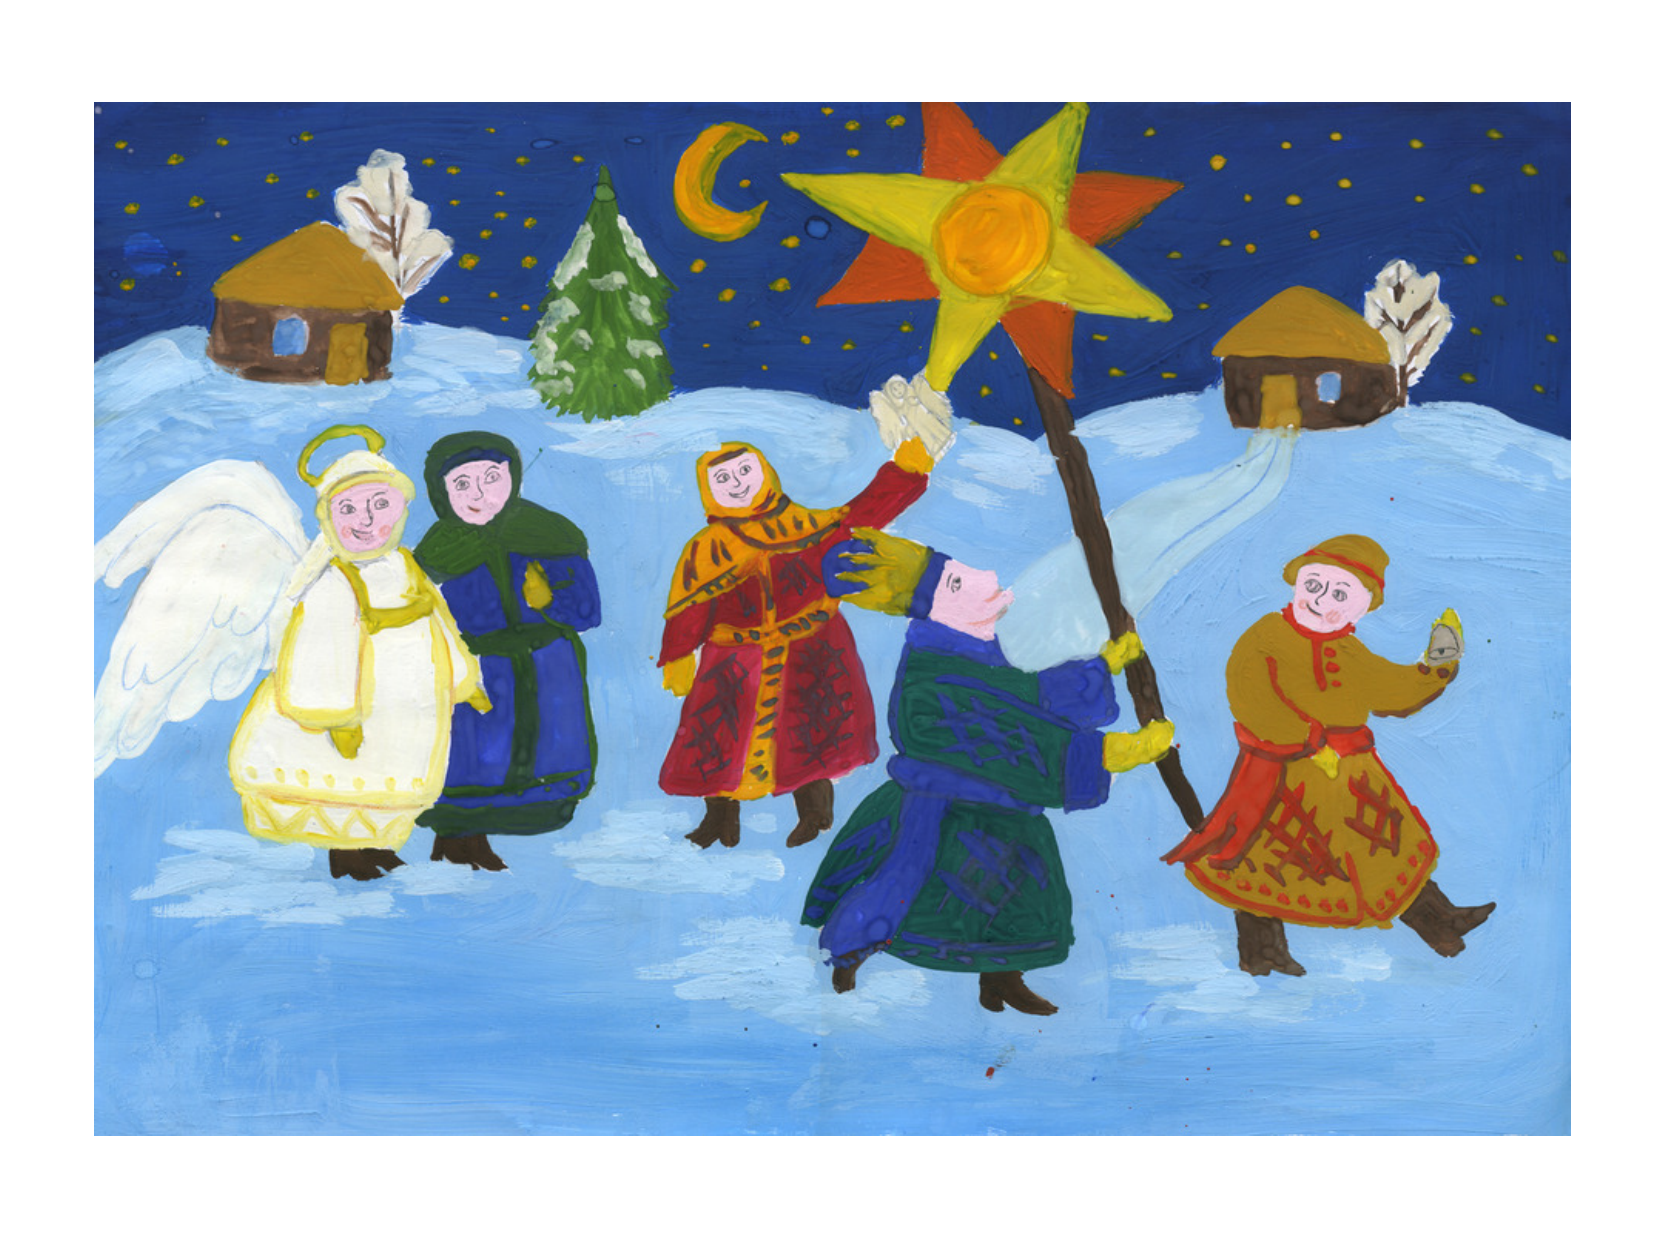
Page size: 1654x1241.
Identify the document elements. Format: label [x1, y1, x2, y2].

picture [94, 102, 1571, 1136]
